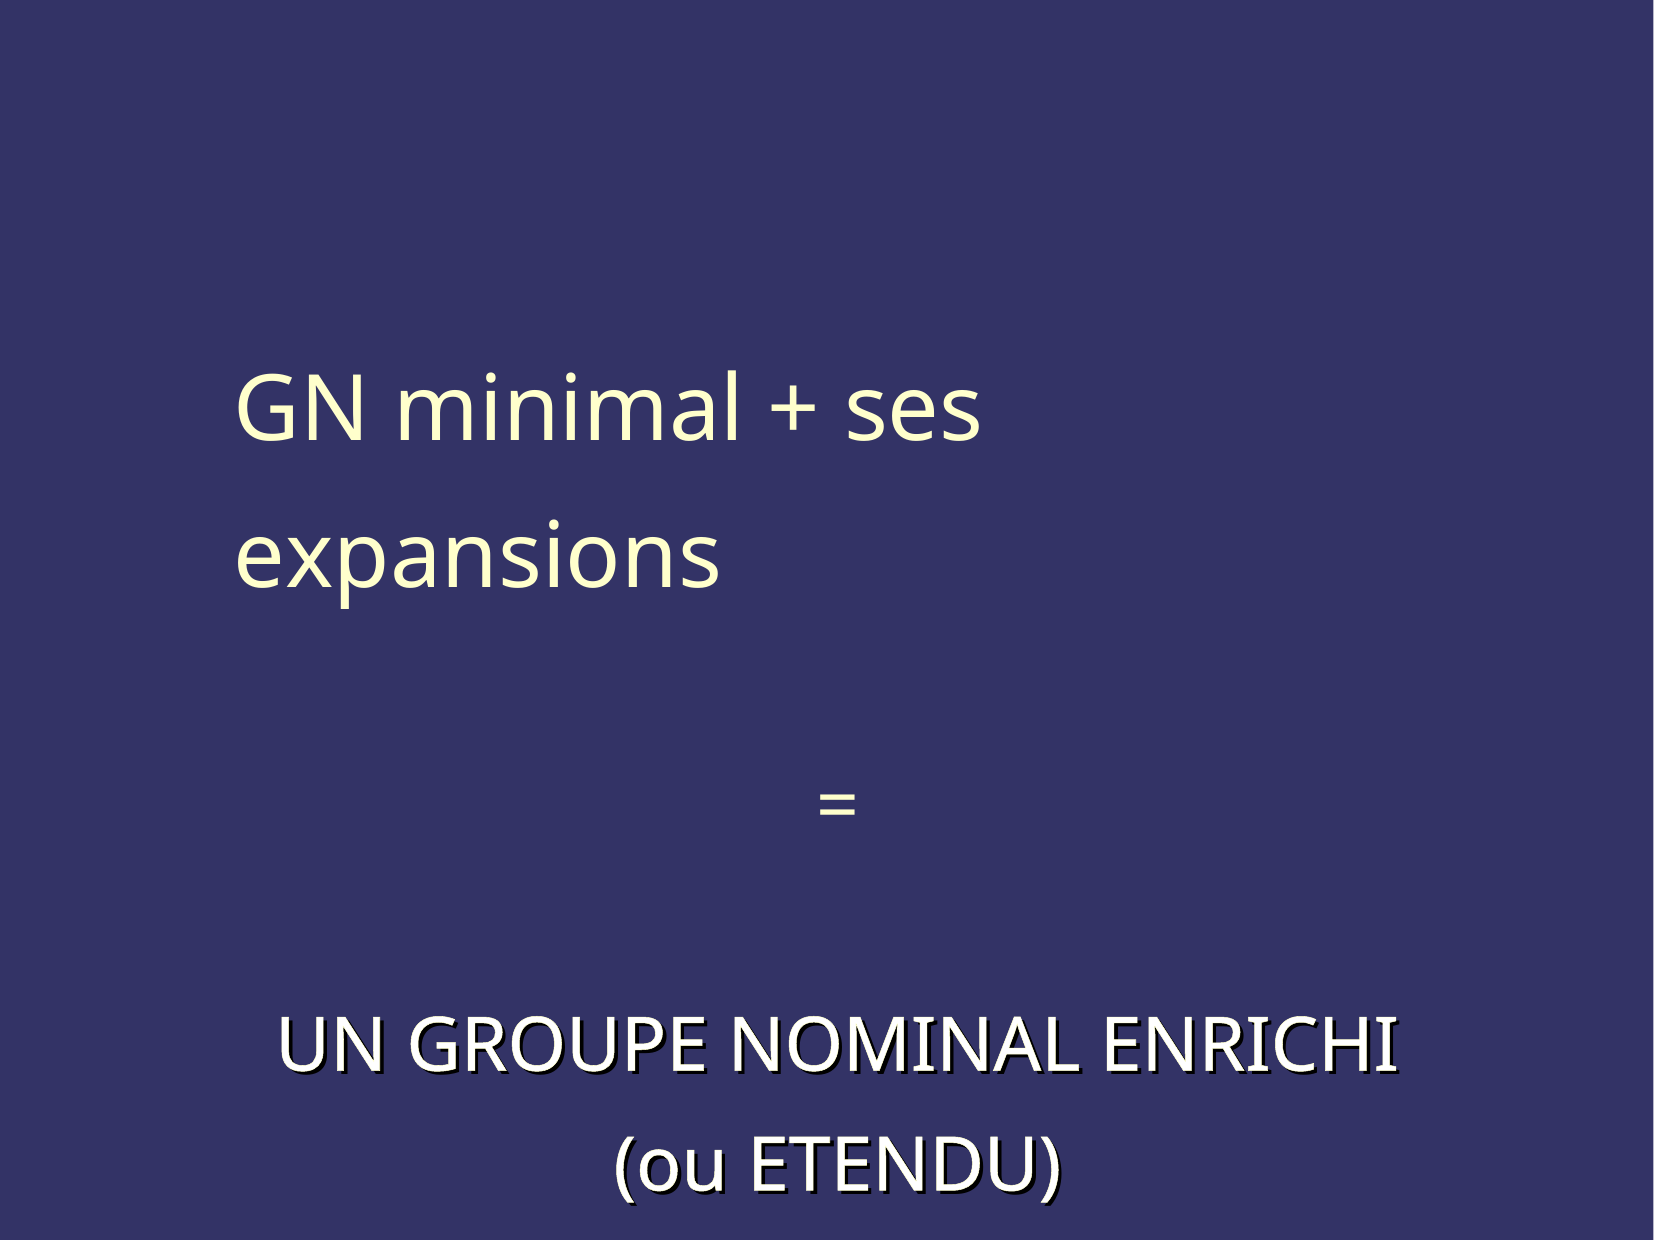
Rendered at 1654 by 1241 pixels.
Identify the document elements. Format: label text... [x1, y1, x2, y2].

text_box GN minimal + ses expansions = UN GROUPE NOMINAL ENRICHI (ou ETENDU) [219, 314, 1457, 1069]
